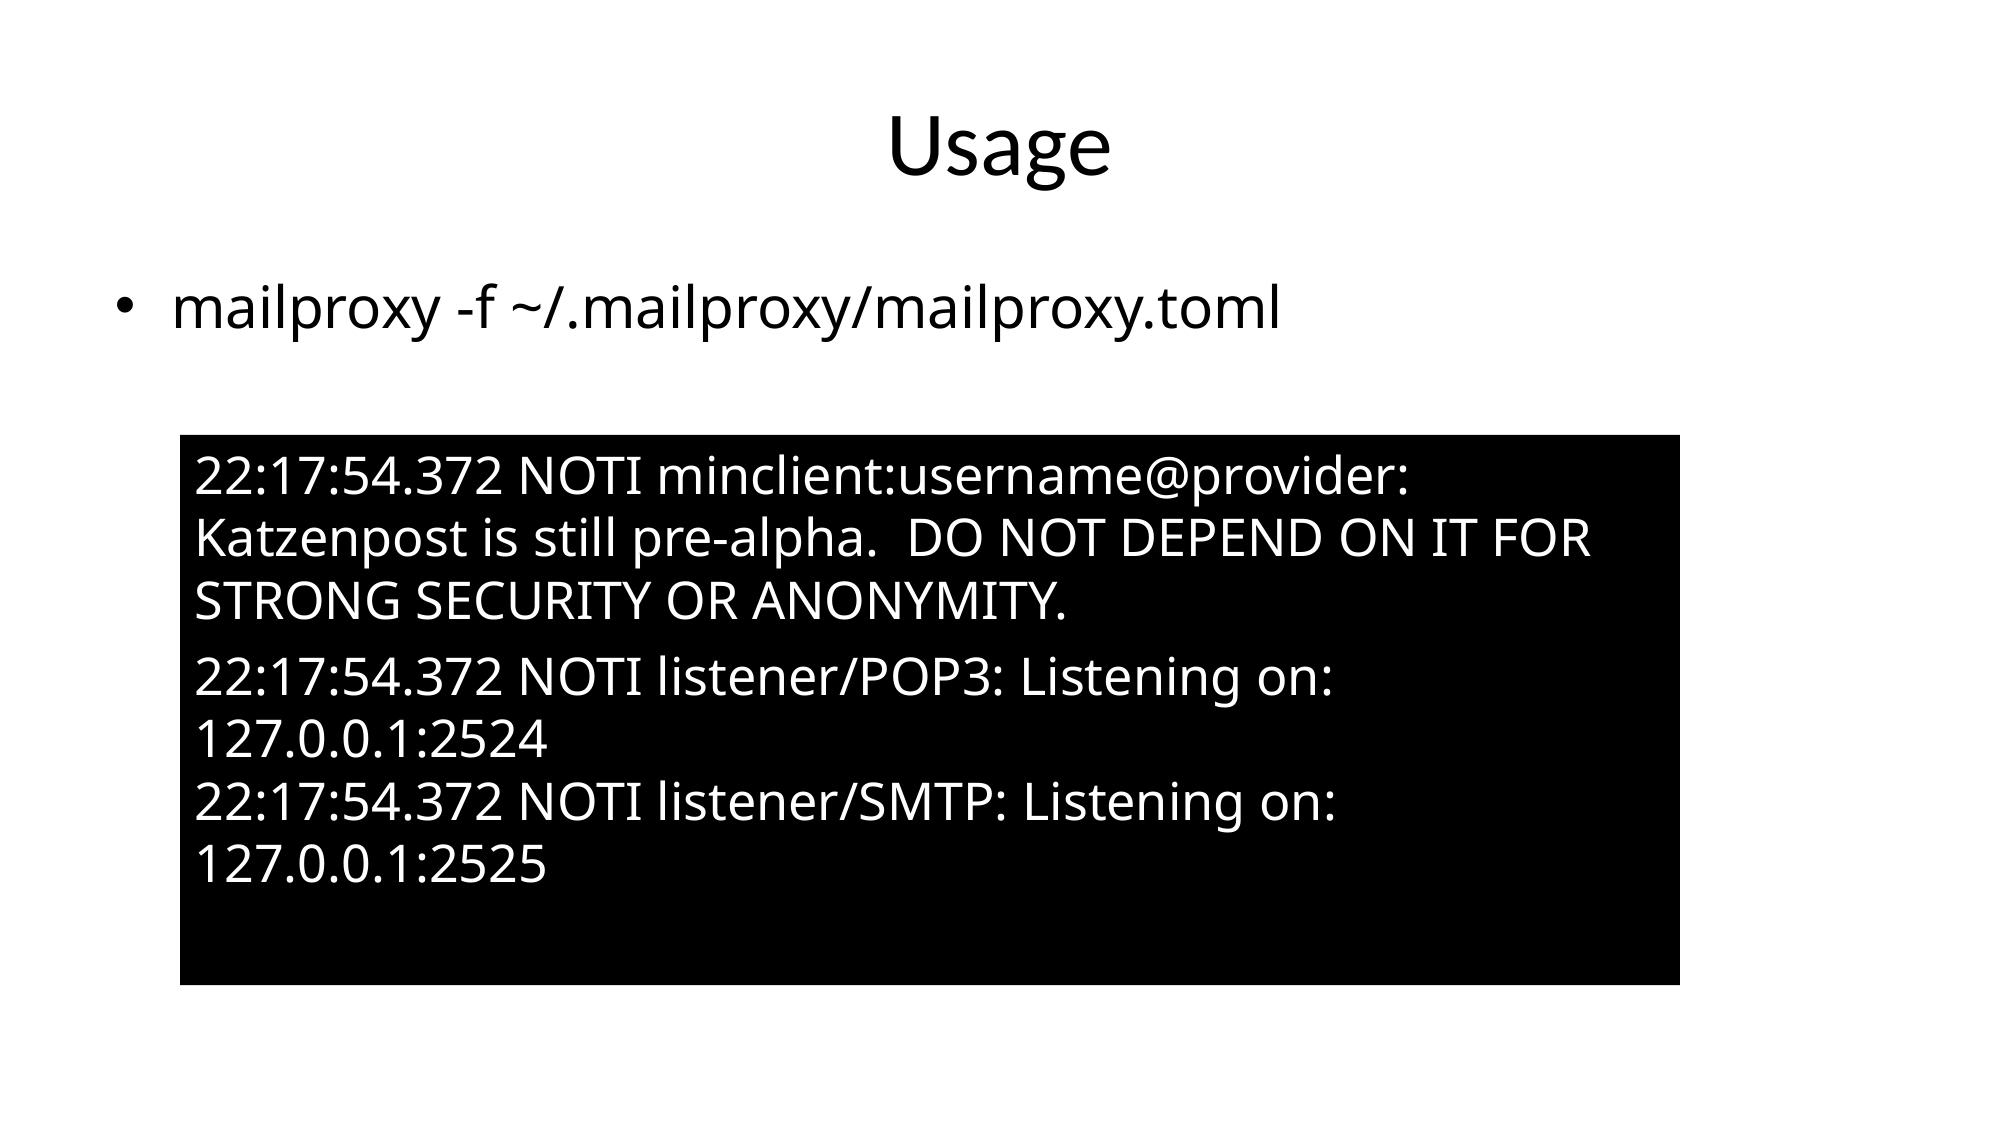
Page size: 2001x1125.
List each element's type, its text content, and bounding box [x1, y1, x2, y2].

text_box 22:17:54.372 NOTI minclient:username@provider: Katzenpost is still pre-alpha. DO NOT DEPEND ON IT FOR STRONG SECURITY OR ANONYMITY. 22:17:54.372 NOTI listener/POP3: Listening on: 127.0.0.1:2524 22:17:54.372 NOTI listener/SMTP: Listening on: 127.0.0.1:2525 [180, 434, 1680, 986]
text_box Usage [99, 45, 1900, 233]
text_box mailproxy -f ~/.mailproxy/mailproxy.toml [99, 262, 1900, 1005]
